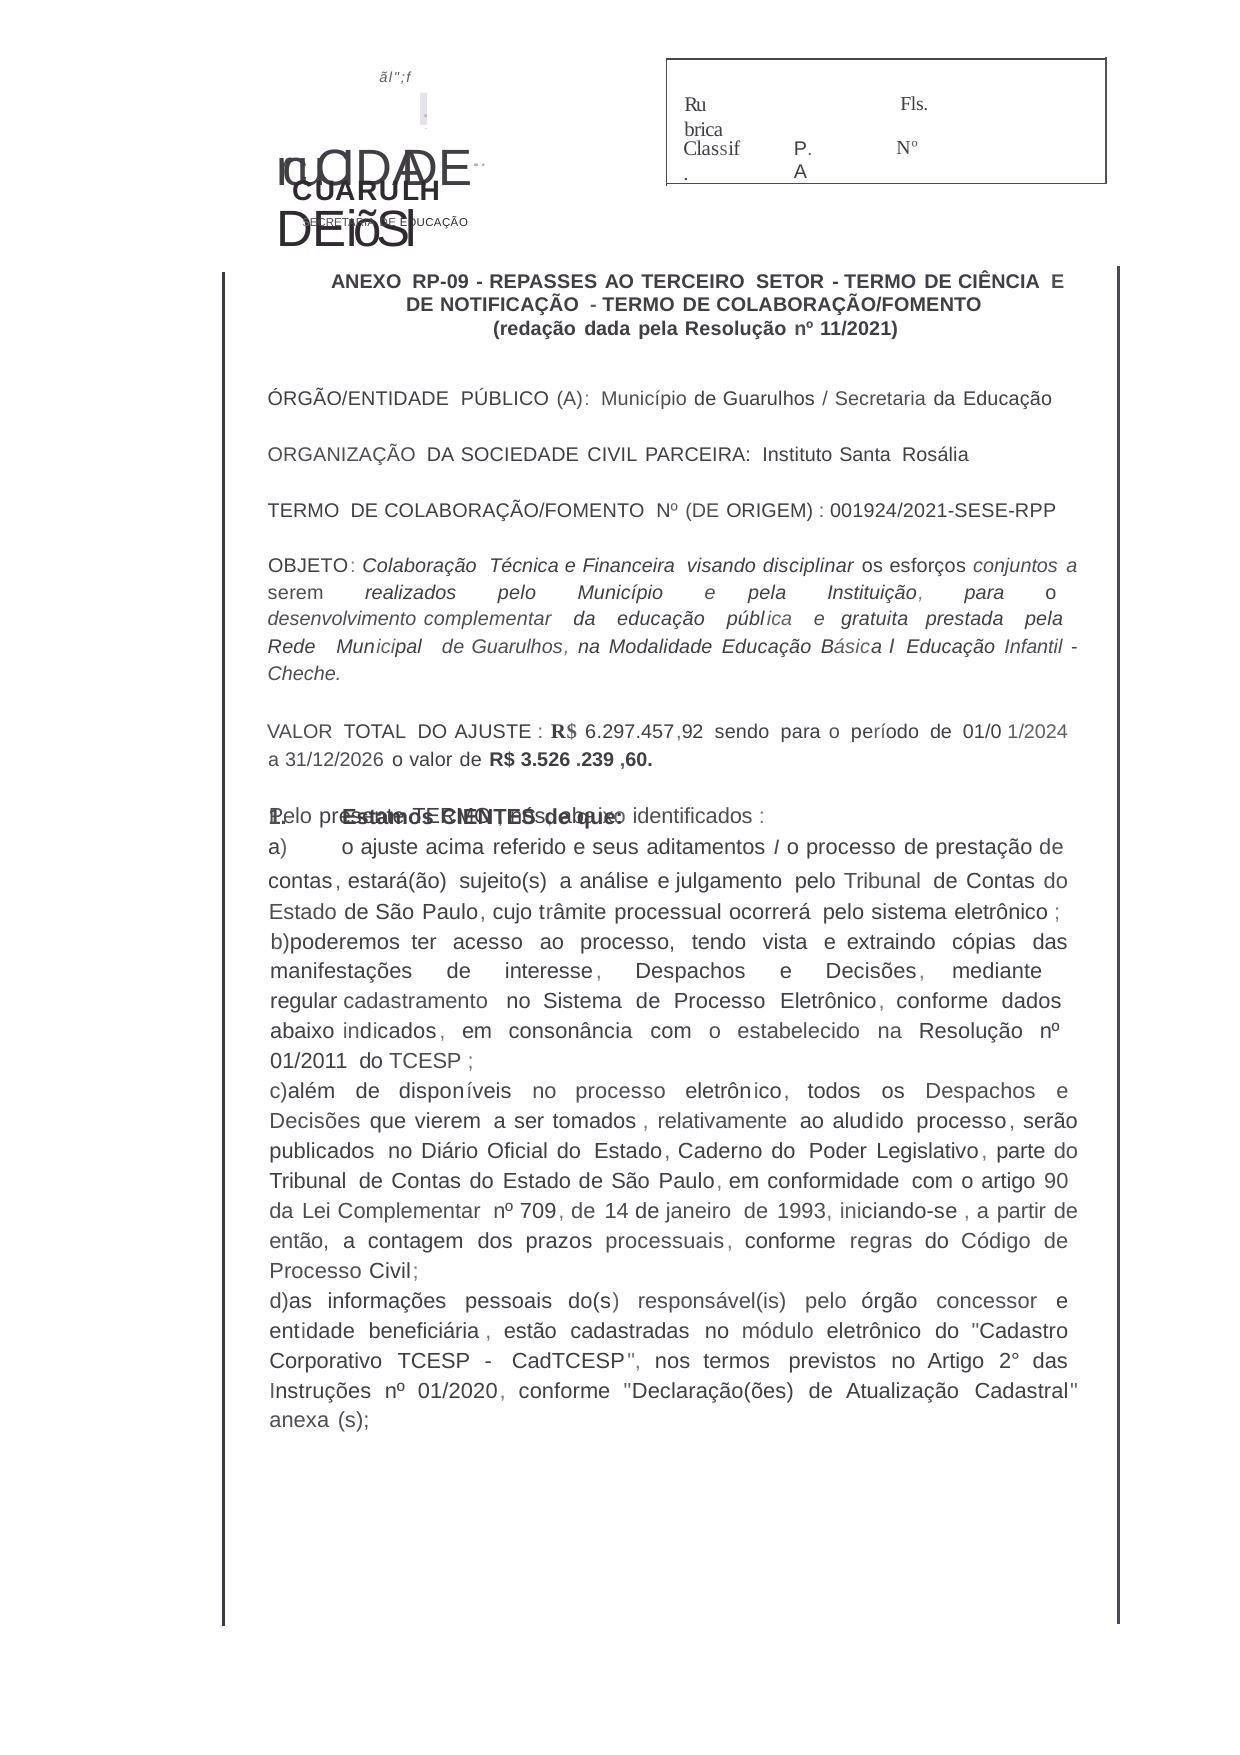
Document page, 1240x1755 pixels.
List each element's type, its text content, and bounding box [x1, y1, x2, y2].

text_box ANEXO RP-09 - REPASSES AO TERCEIRO SETOR - TERMO DE CIÊNCIA E DE NOTIFICAÇÃO - TERMO DE COLABORAÇÃO/FOMENTO (redação dada pela Resolução nº 11/2021) ÓRGÃO/ENTIDADE PÚBLICO (A): Município de Guarulhos / Secretaria da Educação ORGANIZAÇÃO DA SOCIEDADE CIVIL PARCEIRA: Instituto Santa Rosália TERMO DE COLABORAÇÃO/FOMENTO Nº (DE ORIGEM) : 001924/2021-SESE-RPP OBJETO: Colaboração Técnica e Financeira visando disciplinar os esforços conjuntos a serem realizados pelo Município e pela Instituição, para o desenvolvimento complementar da educação pública e gratuita prestada pela Rede Municipal de Guarulhos, na Modalidade Educação Básica I Educação Infantil - Cheche. VALOR TOTAL DO AJUSTE : R$ 6.297.457,92 sendo para o período de 01/0 1/2024 a 31/12/2026 o valor de R$ 3.526 .239 ,60. Pelo presente TERMO , nós, abaixo identificados : [265, 269, 1079, 799]
text_box . . [420, 95, 432, 132]
text_box Classif. [683, 135, 745, 156]
text_box Fls. [900, 91, 929, 111]
text_box CUARULH SECRETARIA DE EDUCAÇÃO [289, 172, 472, 228]
text_box rcuCIDADE...DEiõSl [274, 134, 503, 191]
text_box contas, estará(ão) sujeito(s) a análise e julgamento pelo Tribunal de Contas do Estado de São Paulo, cujo trâmite processual ocorrerá pelo sistema eletrônico ; poderemos ter acesso ao processo, tendo vista e extraindo cópias das manifestações de interesse, Despachos e Decisões, mediante regular cadastramento no Sistema de Processo Eletrônico, conforme dados abaixo indicados, em consonância com o estabelecido na Resolução nº 01/2011 do TCESP ; além de disponíveis no processo eletrônico, todos os Despachos e Decisões que vierem a ser tomados , relativamente ao aludido processo, serão publicados no Diário Oficial do Estado, Caderno do Poder Legislativo, parte do Tribunal de Contas do Estado de São Paulo, em conformidade com o artigo 90 da Lei Complementar nº 709, de 14 de janeiro de 1993, iniciando-se , a partir de então, a contagem dos prazos processuais, conforme regras do Código de Processo Civil; as informações pessoais do(s) responsável(is) pelo órgão concessor e entidade beneficiária , estão cadastradas no módulo eletrônico do "Cadastro Corporativo TCESP - CadTCESP", nos termos previstos no Artigo 2° das Instruções nº 01/2020, conforme "Declaração(ões) de Atualização Cadastral" anexa (s); [265, 862, 1079, 1428]
text_box Ru brica [684, 90, 747, 112]
text_box ãl";f [377, 67, 415, 87]
text_box P.A [793, 135, 822, 156]
text_box Estamos CIENTES de que: o ajuste acima referido e seus aditamentos I o processo de prestação de [339, 803, 1079, 859]
text_box Nº [896, 134, 919, 155]
text_box 1. a) [266, 803, 290, 859]
